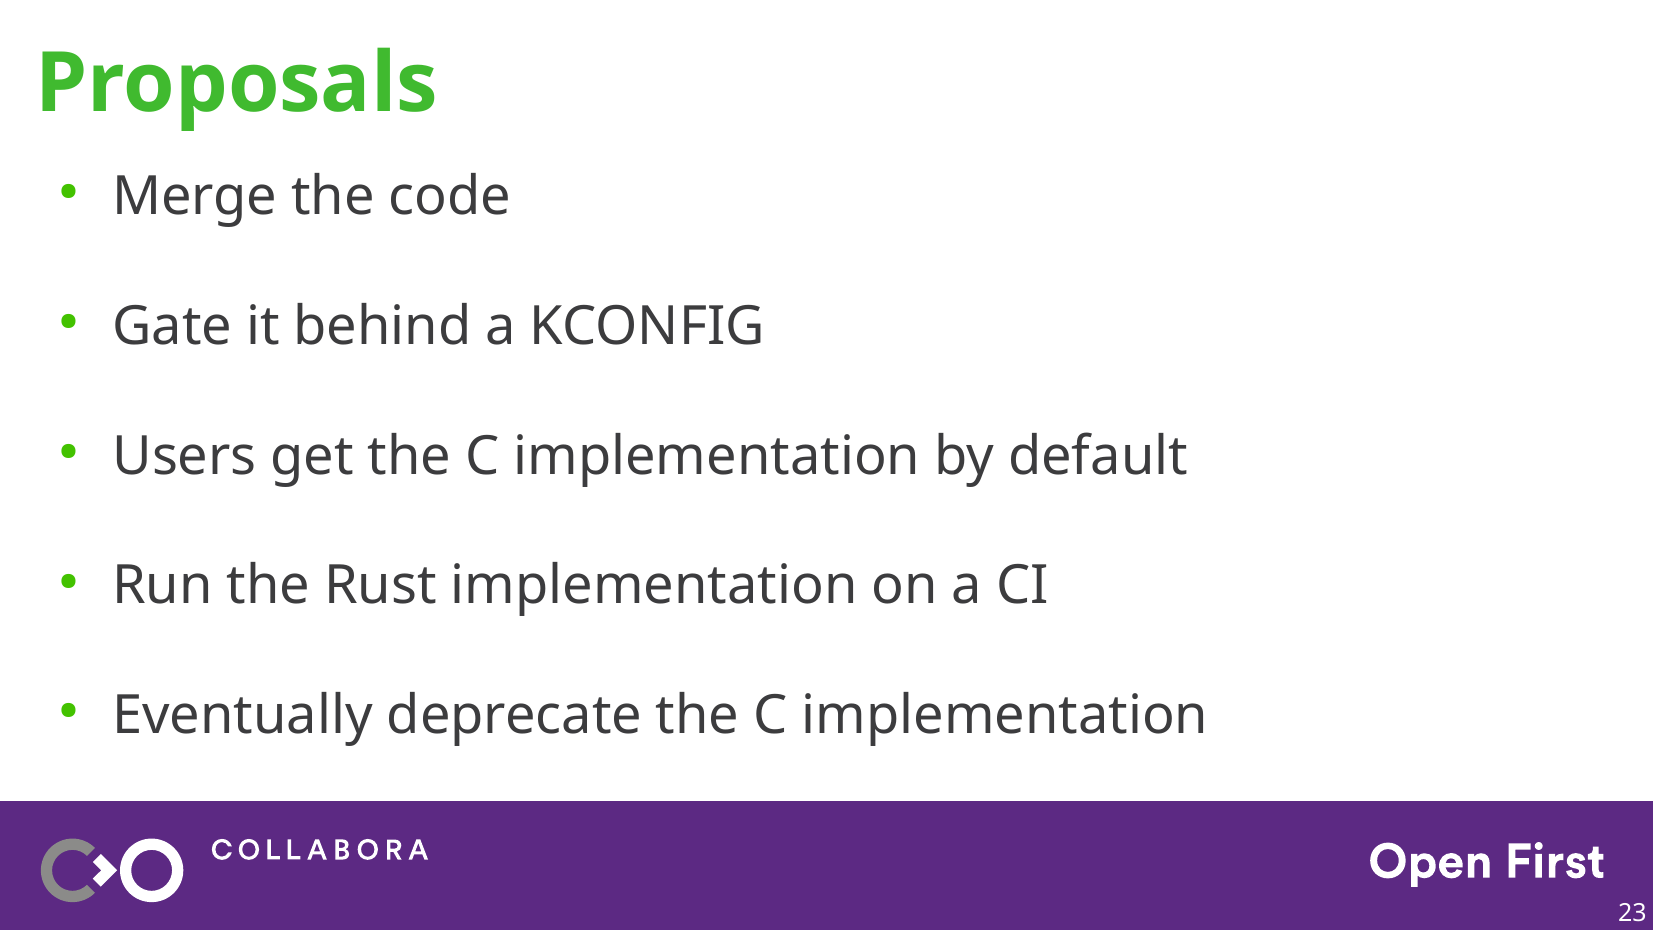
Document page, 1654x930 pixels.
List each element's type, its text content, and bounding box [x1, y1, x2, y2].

title Proposals [35, 28, 1608, 192]
list Merge the code Gate it behind a KCONFIG Users get the C implementation by default Run the Rust implementation on a CI Eventually deprecate the C implementation [41, 160, 1613, 804]
